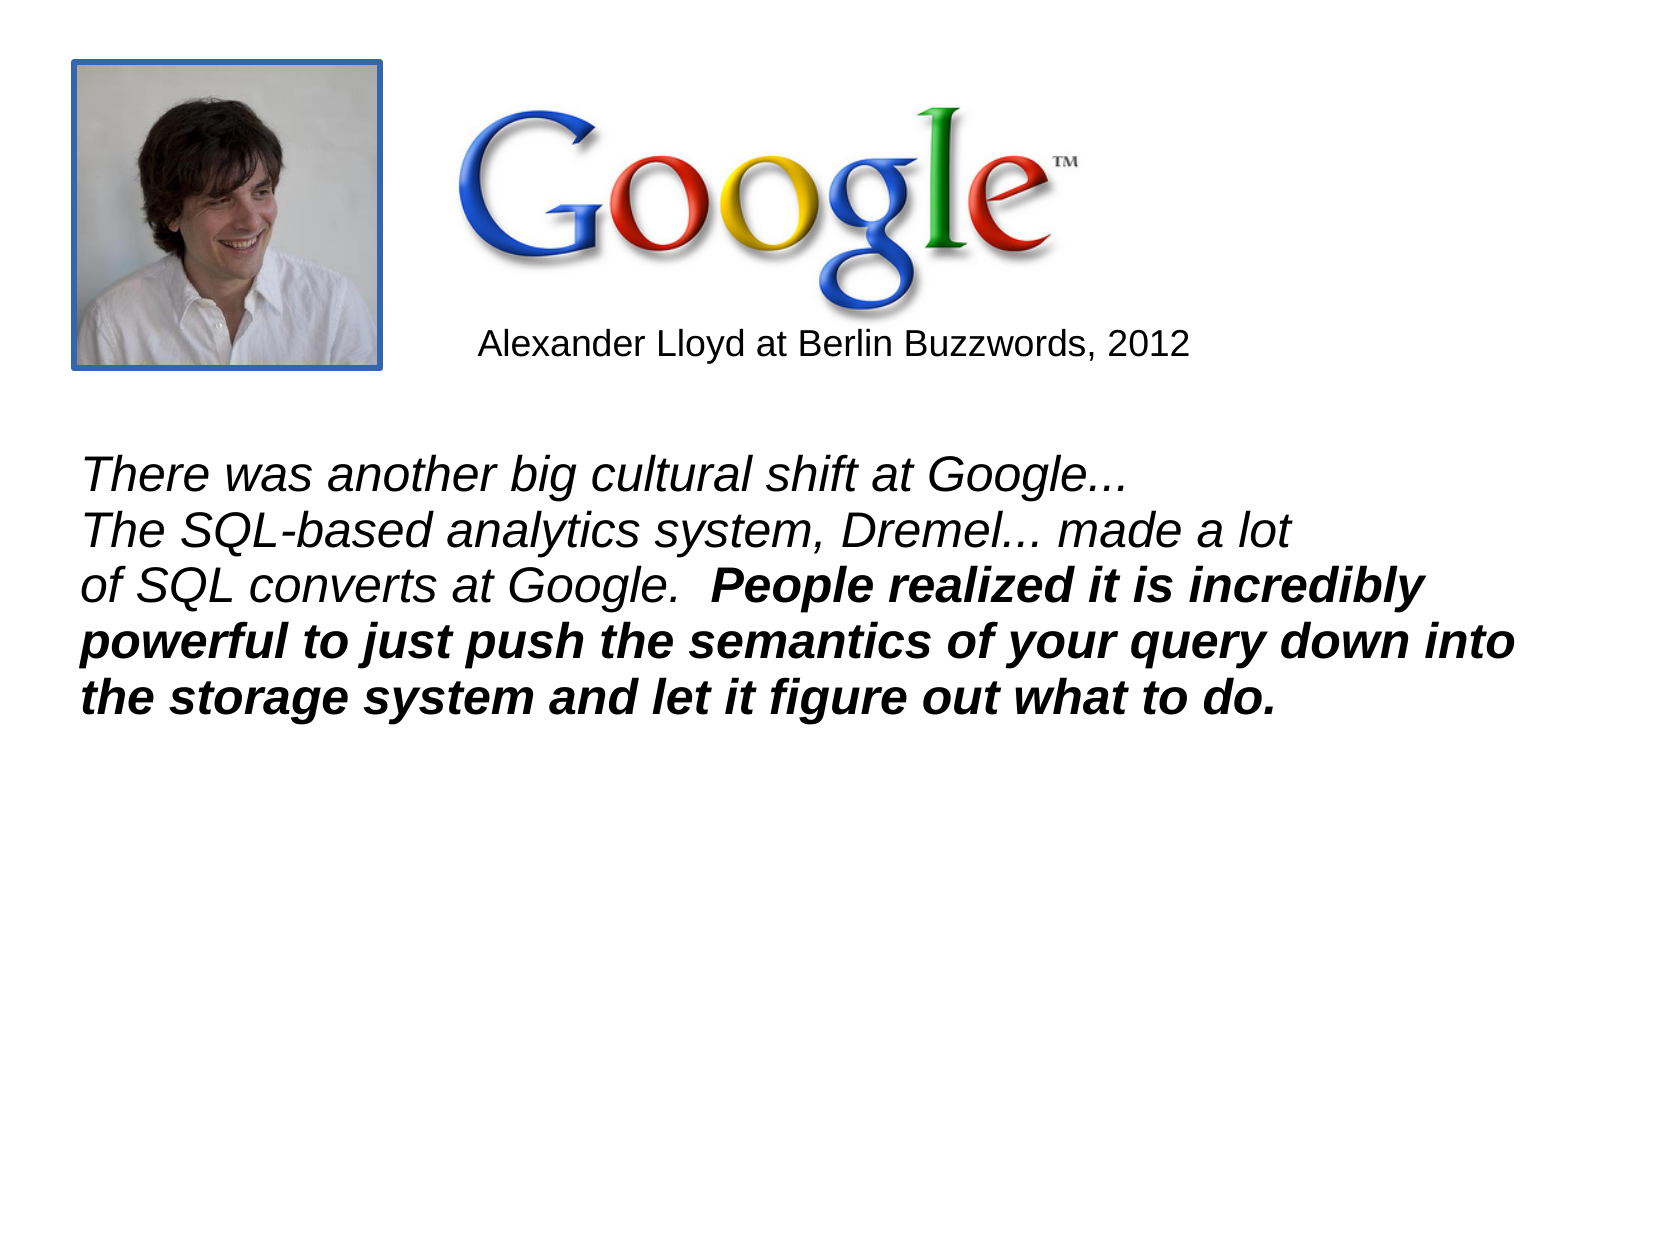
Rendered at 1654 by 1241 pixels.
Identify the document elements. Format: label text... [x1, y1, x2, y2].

text_box Alexander Lloyd at Berlin Buzzwords, 2012 [462, 314, 1218, 373]
picture [77, 65, 378, 366]
text_box There was another big cultural shift at Google... The SQL-based analytics system, Dremel... made a lot of SQL converts at Google. People realized it is incredibly powerful to just push the semantics of your query down into the storage system and let it figure out what to do. [65, 438, 1532, 742]
picture [449, 75, 1081, 339]
